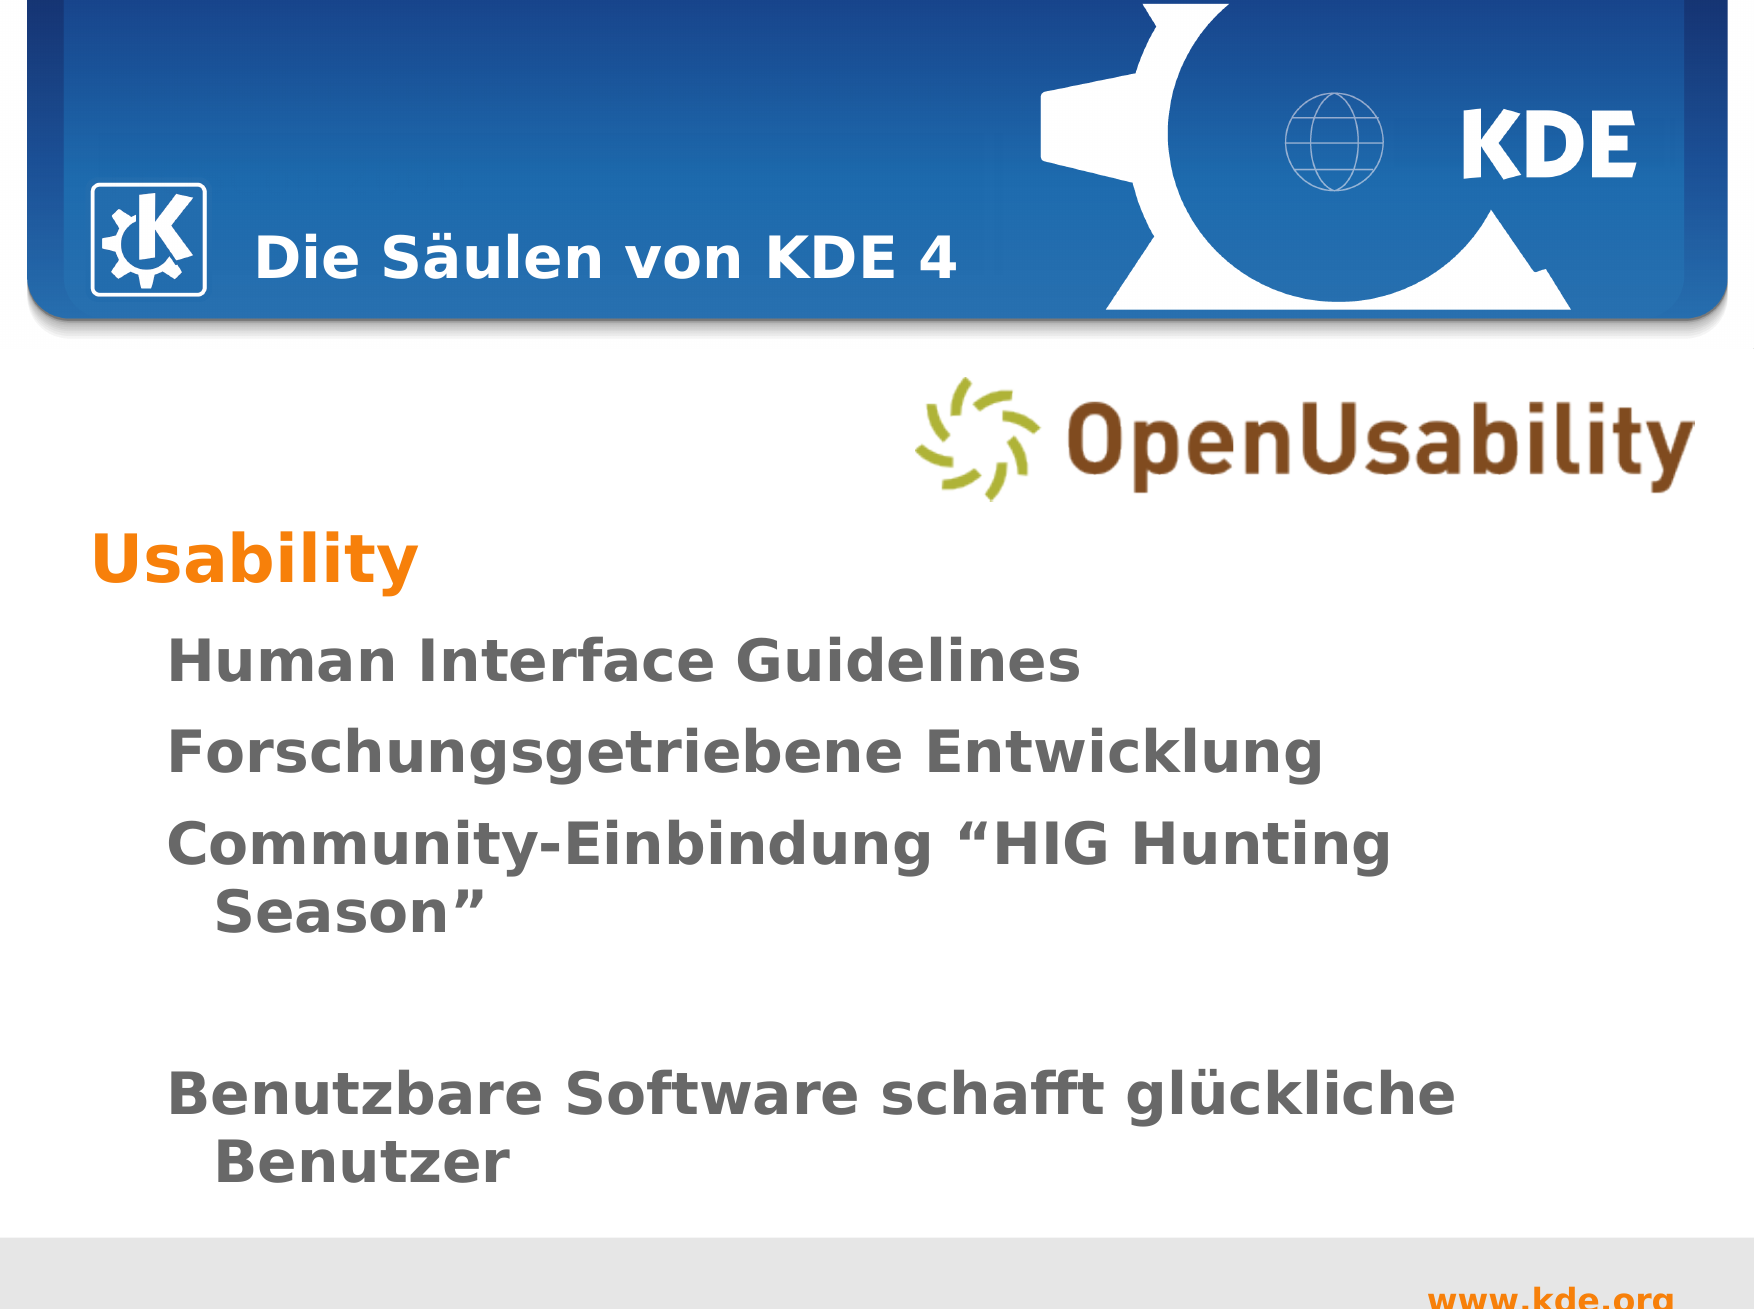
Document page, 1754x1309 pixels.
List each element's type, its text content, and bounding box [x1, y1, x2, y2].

picture [0, 0, 1754, 349]
picture [915, 377, 1695, 502]
text_box Die Säulen von KDE 4 [208, 183, 1063, 296]
list Usability Human Interface Guidelines Forschungsgetriebene Entwicklung Community-Einbindung “HIG Hunting Season” Benutzbare Software schafft glückliche Benutzer [71, 413, 1651, 1197]
